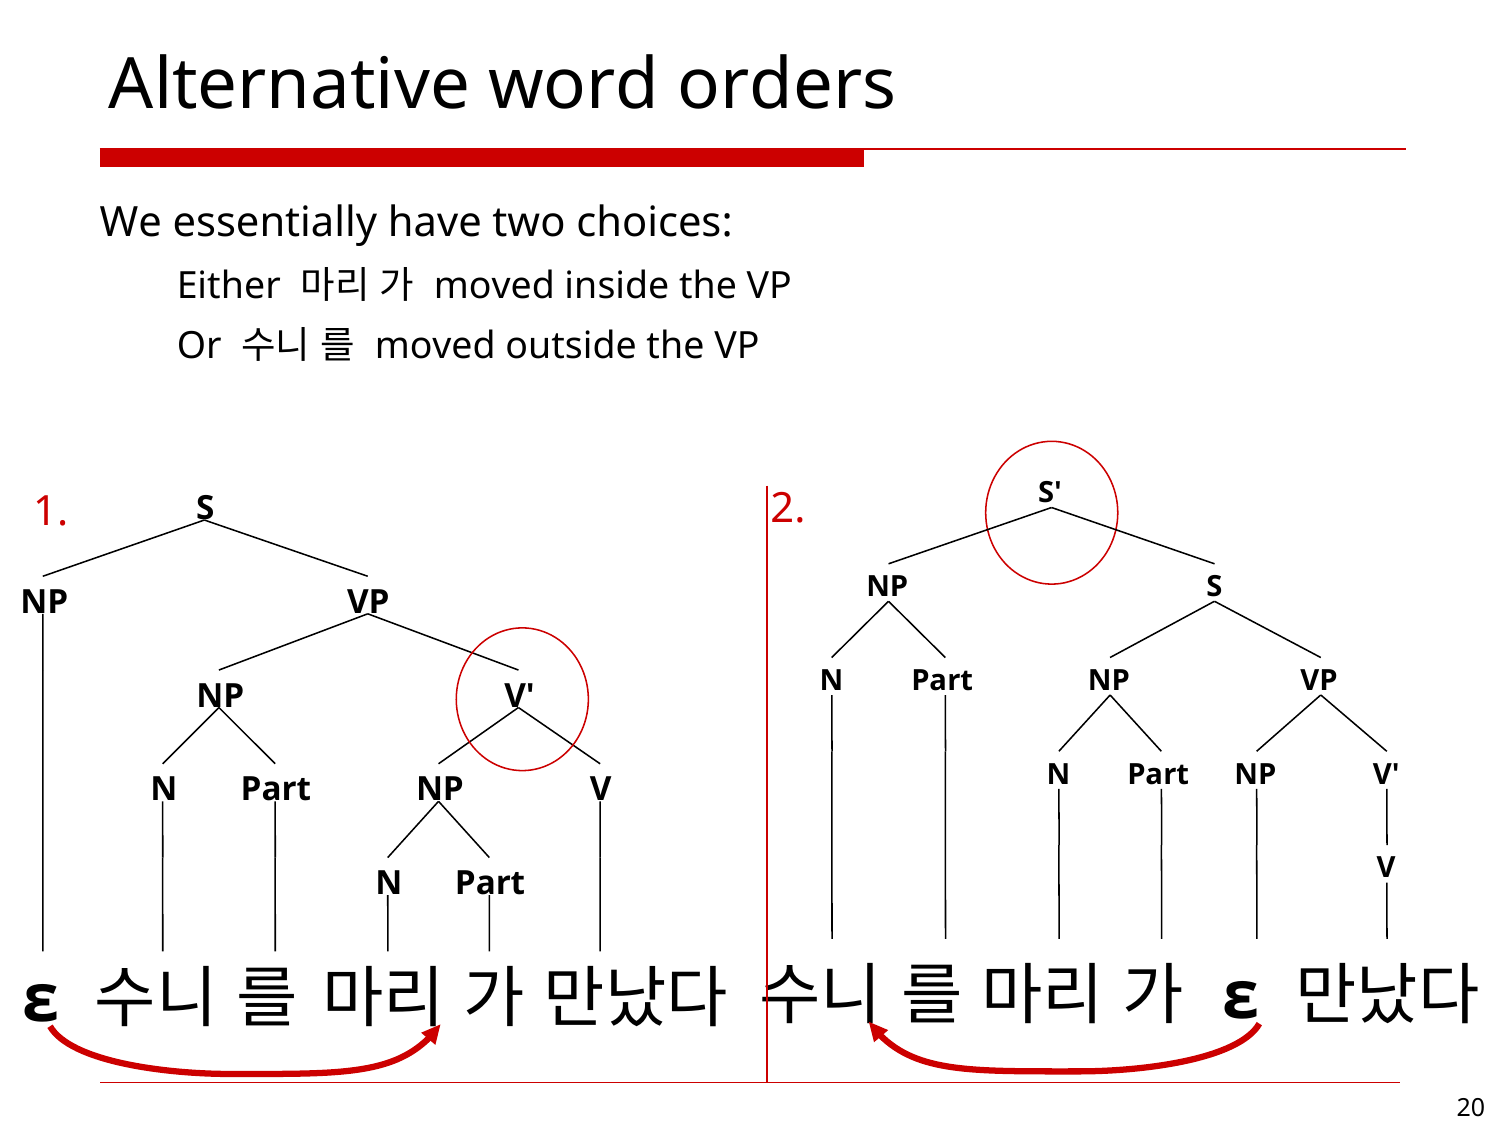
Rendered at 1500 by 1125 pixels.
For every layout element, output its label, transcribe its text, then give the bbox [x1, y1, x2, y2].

text_box NP [416, 765, 465, 811]
text_box NP [1087, 659, 1131, 699]
text_box V [589, 765, 612, 811]
text_box NP [1234, 752, 1277, 793]
text_box 수니 를 마리 가 ε 만났다 [768, 941, 1500, 1039]
text_box Part [1127, 752, 1190, 793]
text_box NP [196, 671, 245, 717]
text_box 2. [770, 477, 813, 535]
text_box V' [508, 709, 529, 717]
text_box V [1376, 846, 1396, 887]
text_box V' [504, 671, 535, 717]
text_box S [196, 484, 215, 522]
text_box V' [504, 685, 516, 716]
text_box V' [1372, 752, 1400, 793]
text_box Part [454, 859, 526, 905]
text_box NP [866, 565, 909, 606]
text_box Part [911, 659, 974, 699]
text_box Part [240, 765, 312, 811]
text_box NP [20, 577, 69, 624]
text_box S [1206, 565, 1223, 604]
text_box ε 수니 를 마리 가 만났다 [22, 943, 766, 1041]
text_box VP [347, 615, 390, 624]
text_box NP [212, 710, 226, 717]
text_box N [1046, 752, 1071, 793]
text_box NP [432, 804, 445, 811]
text_box S [196, 522, 215, 530]
text_box S' [1038, 471, 1062, 511]
text_box N [150, 765, 178, 811]
text_box N [375, 859, 403, 905]
text_box VP [347, 577, 390, 620]
text_box VP [1300, 659, 1338, 699]
text_box N [819, 659, 844, 699]
text_box 수니 를 마리 가 ε 만났다 [759, 941, 766, 1039]
text_box 1. [33, 480, 76, 538]
list We essentially have two choices: Either 마리 가 moved inside the VP Or 수니 를 moved outside the VP [84, 184, 1343, 398]
title Alternative word orders [94, 36, 1407, 138]
